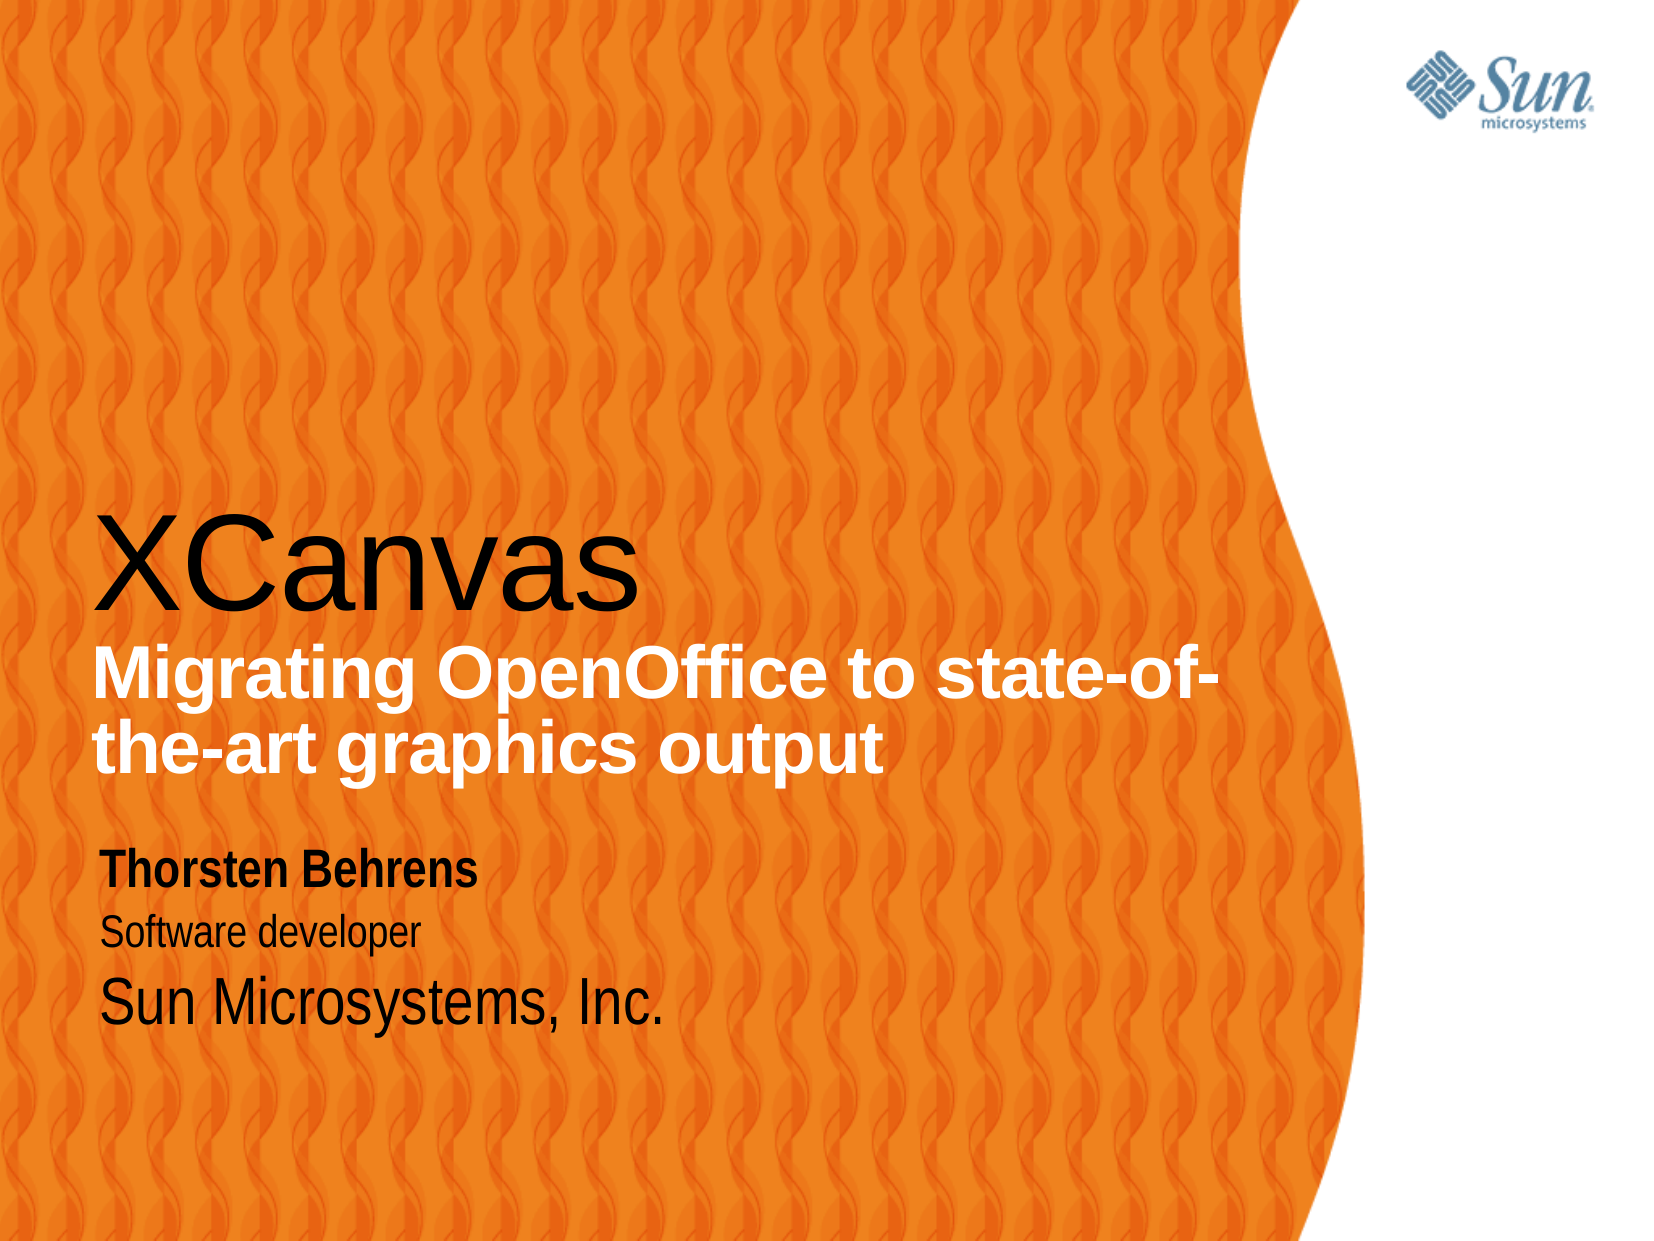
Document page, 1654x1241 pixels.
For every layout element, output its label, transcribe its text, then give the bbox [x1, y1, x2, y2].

picture [0, 0, 1654, 1241]
list Thorsten Behrens Software developer Sun Microsystems, Inc. [99, 844, 1191, 1088]
title XCanvas Migrating OpenOffice to state-of-the-art graphics output [91, 444, 1244, 790]
